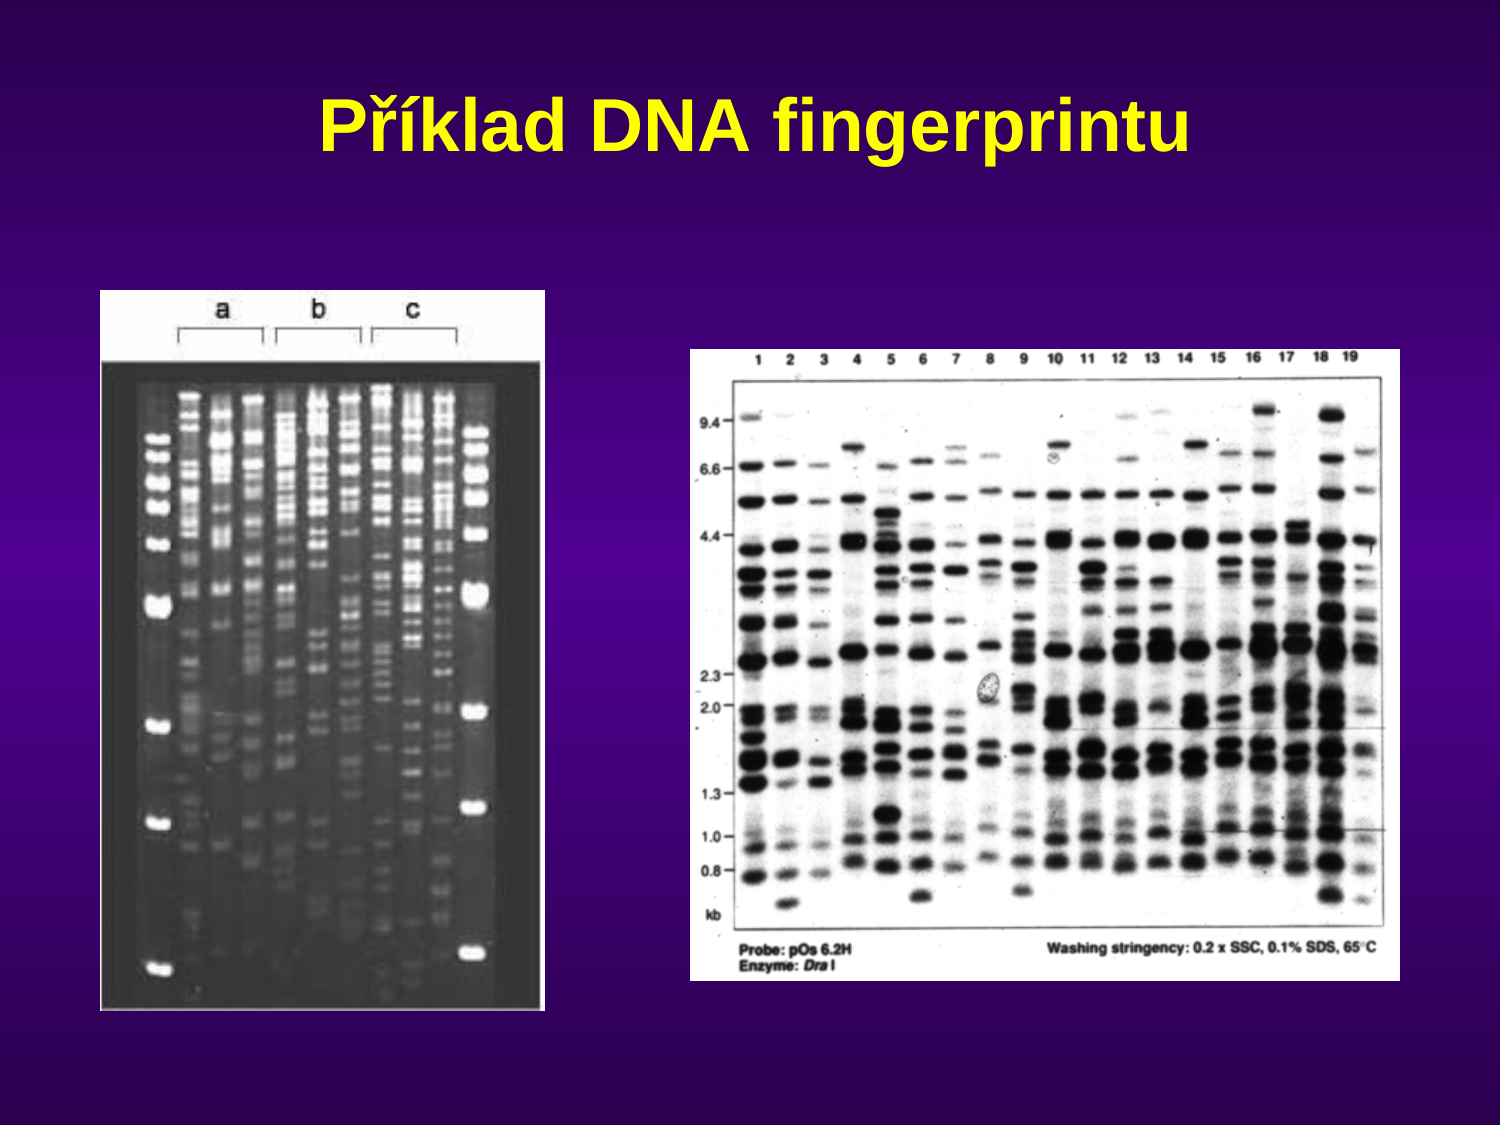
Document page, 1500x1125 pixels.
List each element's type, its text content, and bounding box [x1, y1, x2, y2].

picture [100, 290, 545, 1011]
picture [690, 349, 1400, 981]
title Příklad DNA fingerprintu [88, 72, 1424, 178]
